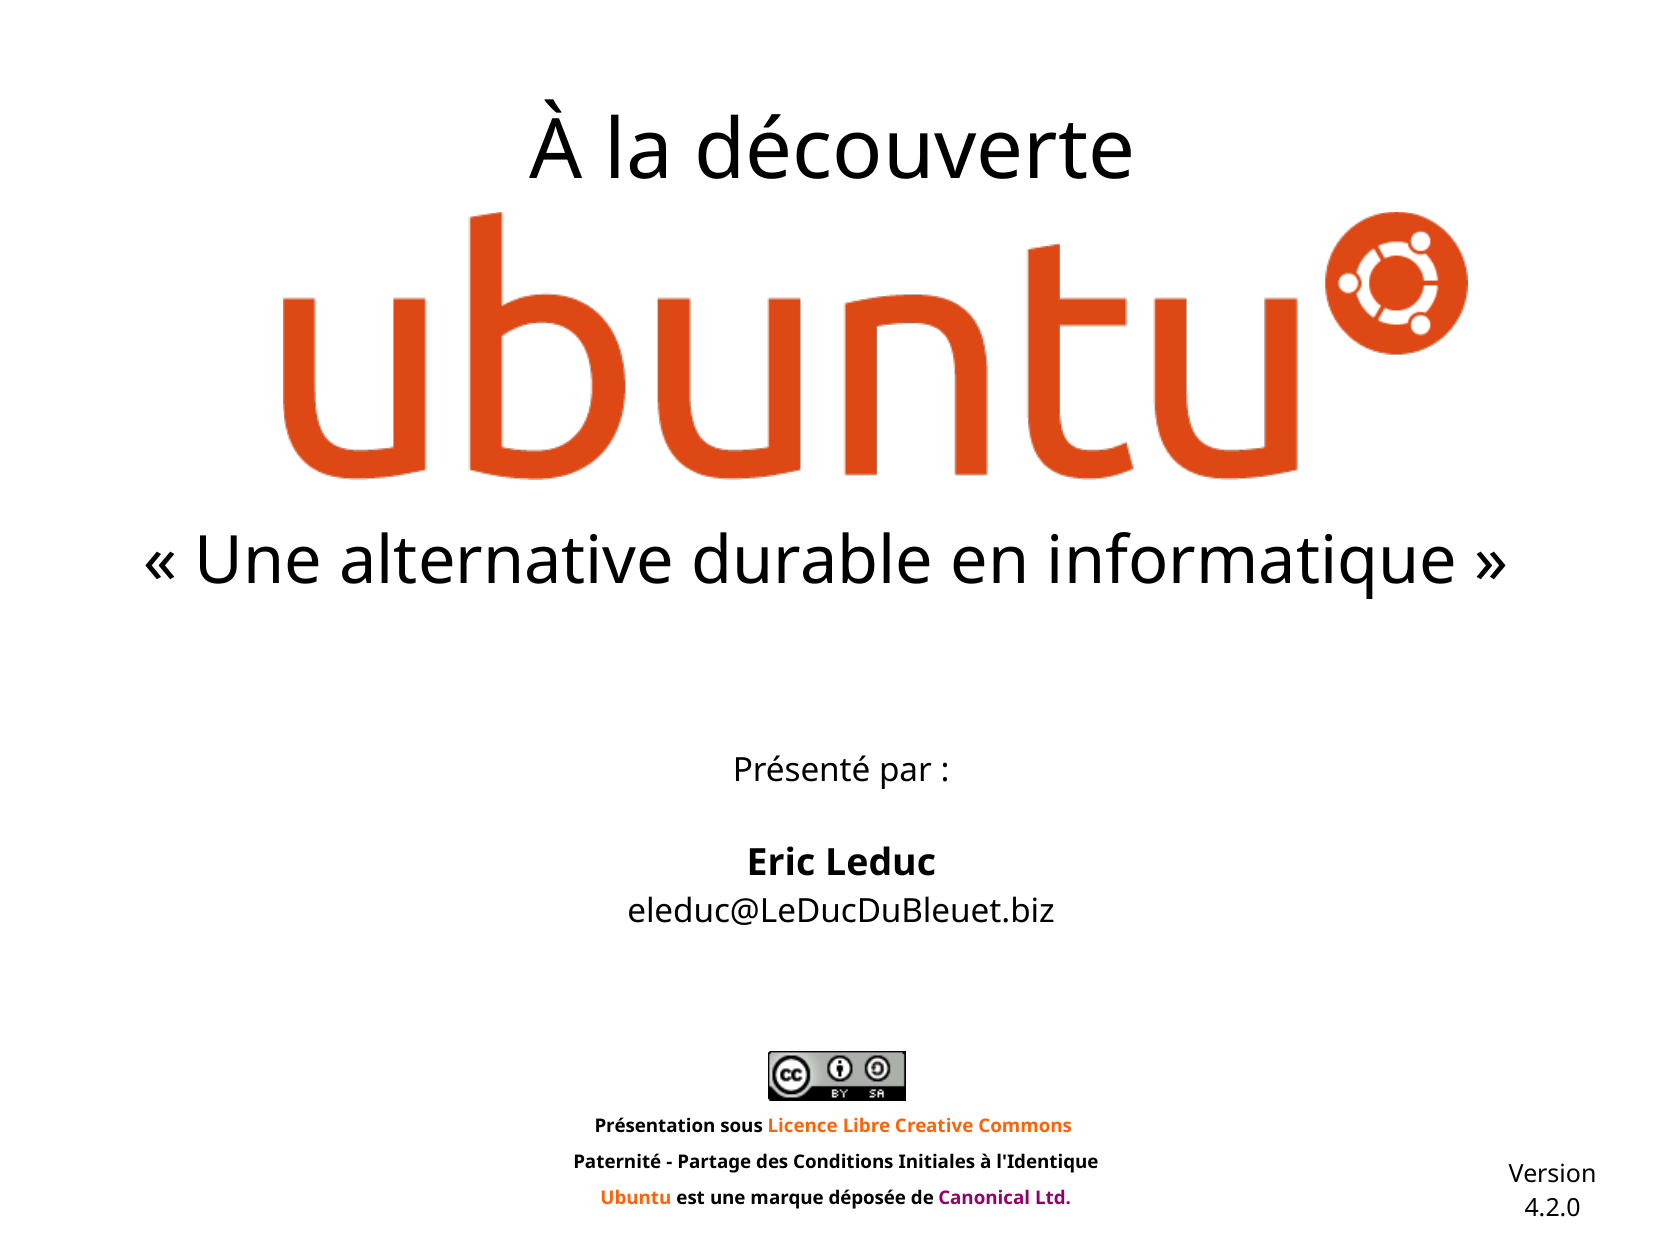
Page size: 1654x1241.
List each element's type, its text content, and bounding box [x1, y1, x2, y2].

picture [283, 212, 1468, 480]
text_box Version 4.2.0 [1483, 1148, 1622, 1220]
text_box Présentation sous Licence Libre Creative Commons Paternité - Partage des Conditions Initiales à l'Identique Ubuntu est une marque déposée de Canonical Ltd. [348, 1116, 1323, 1205]
text_box Présenté par : Eric Leduc eleduc@LeDucDuBleuet.biz [442, 738, 1241, 963]
picture [768, 1051, 906, 1101]
subtitle « Une alternative durable en informatique » [59, 479, 1595, 636]
text_box À la découverte [88, 68, 1577, 225]
